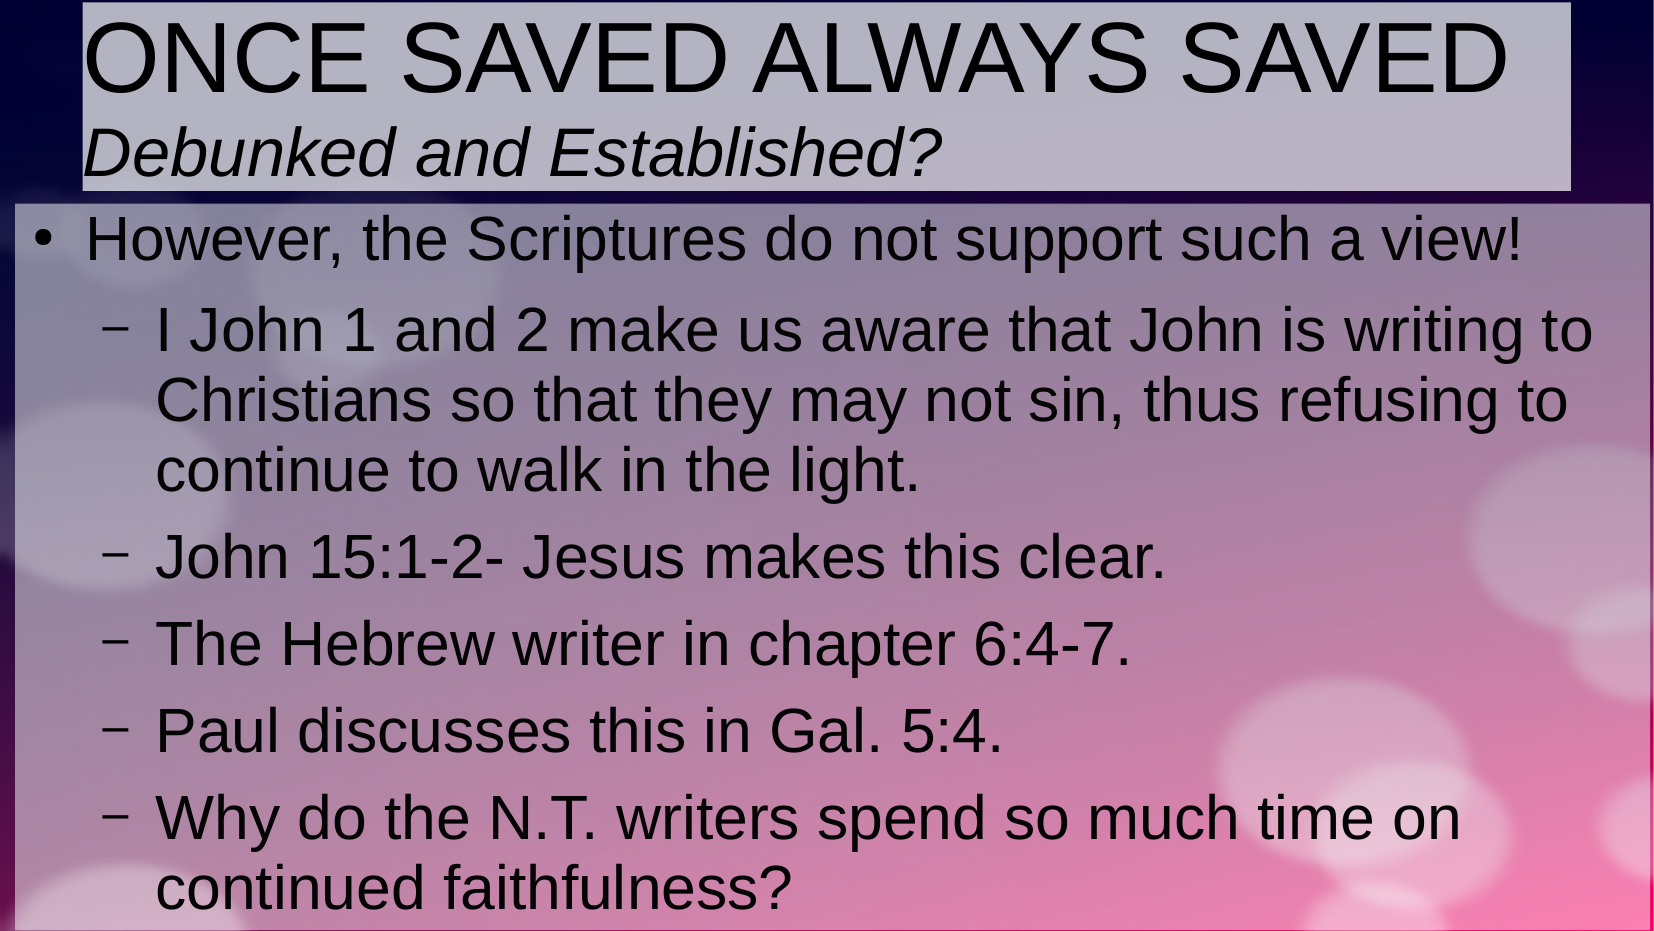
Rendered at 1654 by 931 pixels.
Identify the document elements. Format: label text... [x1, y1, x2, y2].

list However, the Scriptures do not support such a view! I John 1 and 2 make us aware that John is writing to Christians so that they may not sin, thus refusing to continue to walk in the light. John 15:1-2- Jesus makes this clear. The Hebrew writer in chapter 6:4-7. Paul discusses this in Gal. 5:4. Why do the N.T. writers spend so much time on continued faithfulness? [15, 203, 1651, 931]
title ONCE SAVED ALWAYS SAVED Debunked and Established? [82, 2, 1571, 191]
picture [0, 0, 1654, 931]
